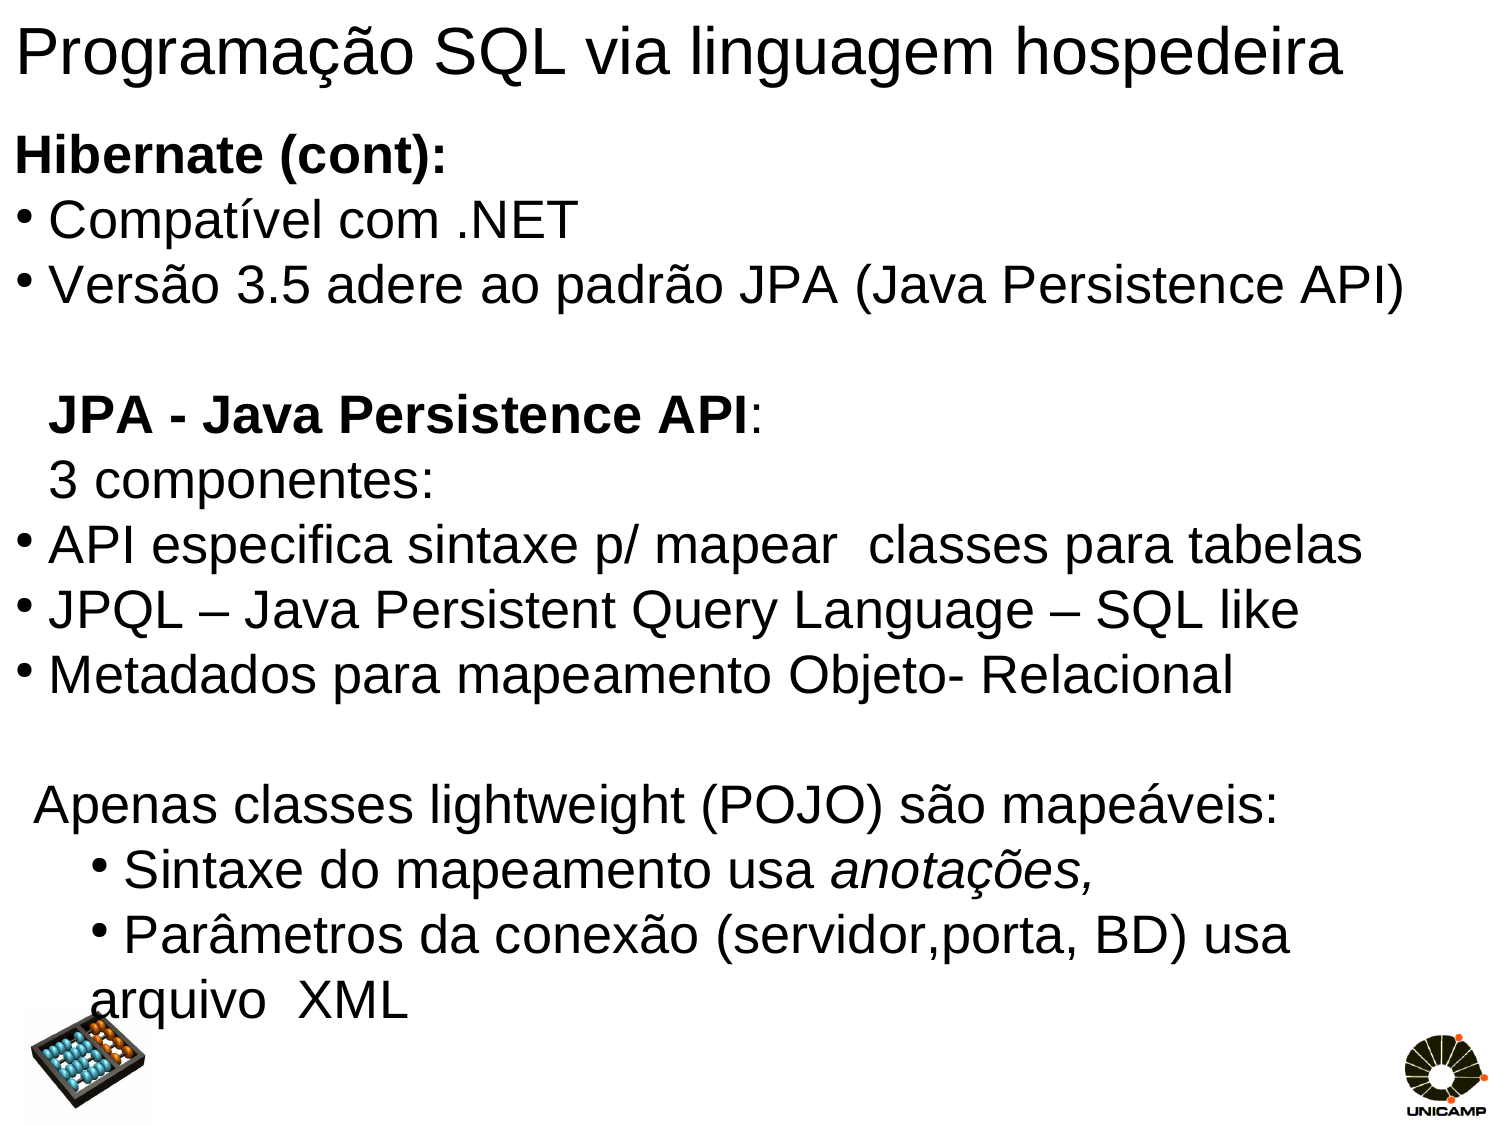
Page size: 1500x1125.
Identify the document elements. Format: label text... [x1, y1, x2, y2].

text_box Programação SQL via linguagem hospedeira [0, 0, 1464, 96]
text_box Hibernate (cont): Compatível com .NET Versão 3.5 adere ao padrão JPA (Java Persistence API) JPA - Java Persistence API: 3 componentes: API especifica sintaxe p/ mapear classes para tabelas JPQL – Java Persistent Query Language – SQL like Metadados para mapeamento Objeto- Relacional Apenas classes lightweight (POJO) são mapeáveis: Sintaxe do mapeamento usa anotações, Parâmetros da conexão (servidor,porta, BD) usa arquivo XML [0, 112, 1500, 1102]
